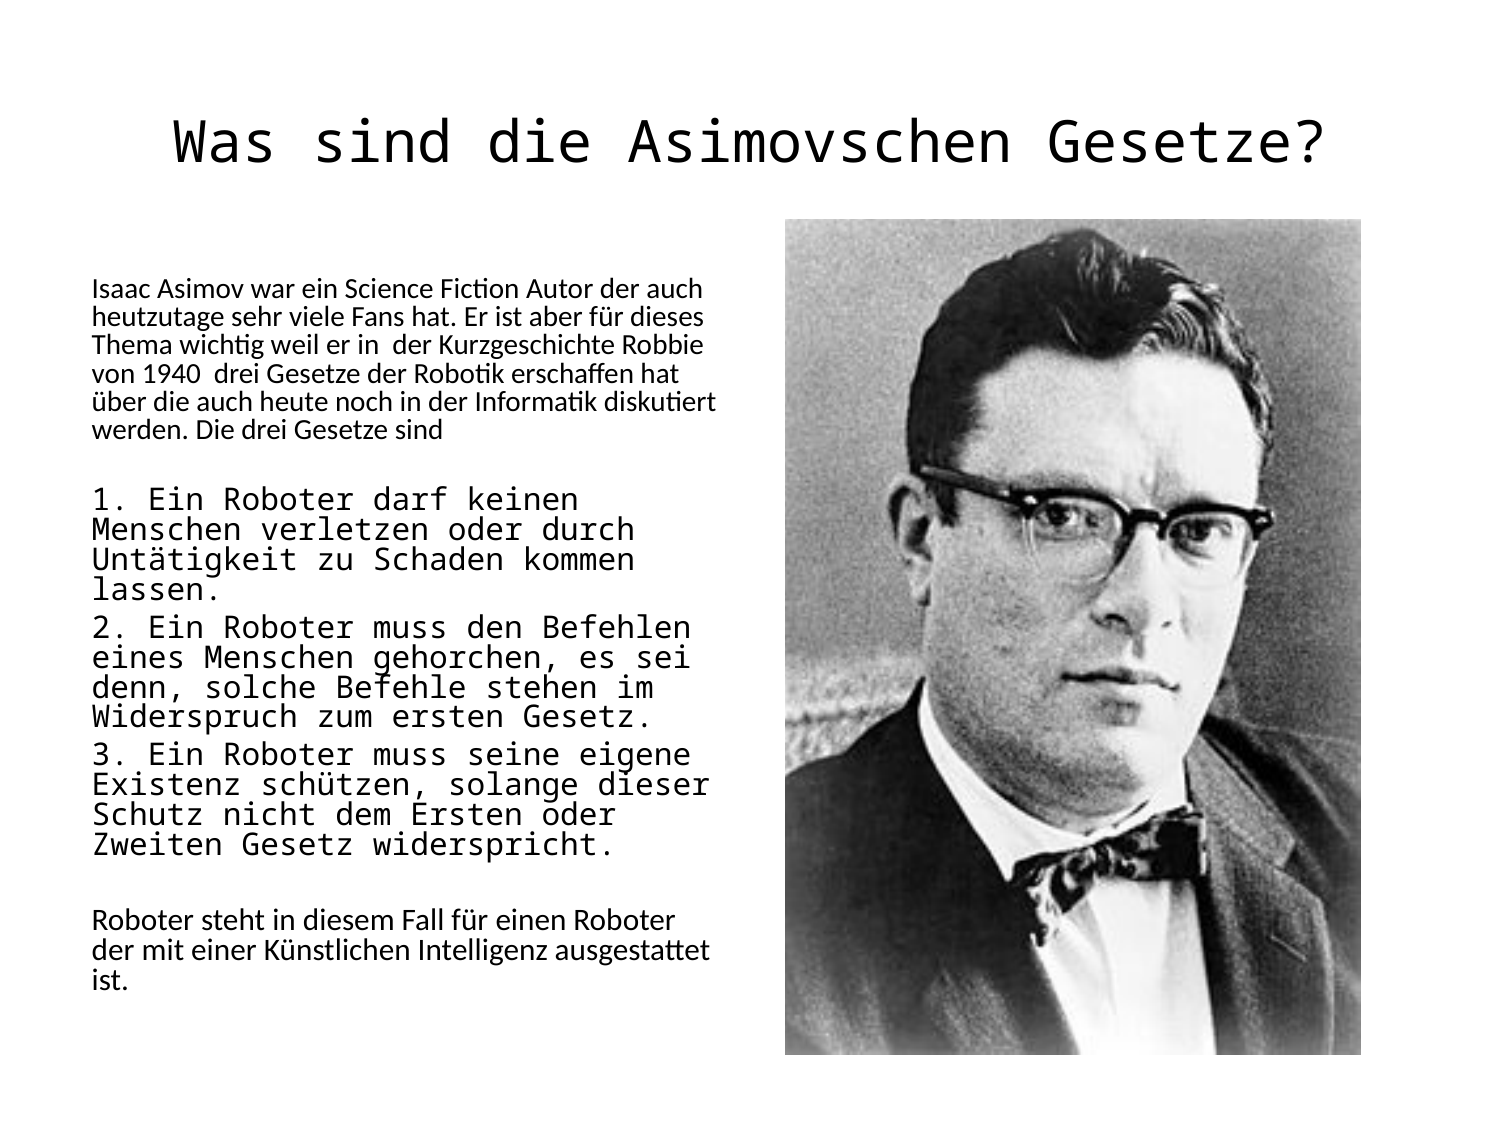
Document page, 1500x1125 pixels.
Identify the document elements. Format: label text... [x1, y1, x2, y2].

list Isaac Asimov war ein Science Fiction Autor der auch heutzutage sehr viele Fans hat. Er ist aber für dieses Thema wichtig weil er in der Kurzgeschichte Robbie von 1940 drei Gesetze der Robotik erschaffen hat über die auch heute noch in der Informatik diskutiert werden. Die drei Gesetze sind 1. Ein Roboter darf keinen Menschen verletzen oder durch Untätigkeit zu Schaden kommen lassen. 2. Ein Roboter muss den Befehlen eines Menschen gehorchen, es sei denn, solche Befehle stehen im Widerspruch zum ersten Gesetz. 3. Ein Roboter muss seine eigene Existenz schützen, solange dieser Schutz nicht dem Ersten oder Zweiten Gesetz widerspricht. Roboter steht in diesem Fall für einen Roboter der mit einer Künstlichen Intelligenz ausgestattet ist. [76, 268, 740, 1012]
picture [785, 219, 1361, 1055]
title Was sind die Asimovschen Gesetze? [75, 45, 1425, 233]
